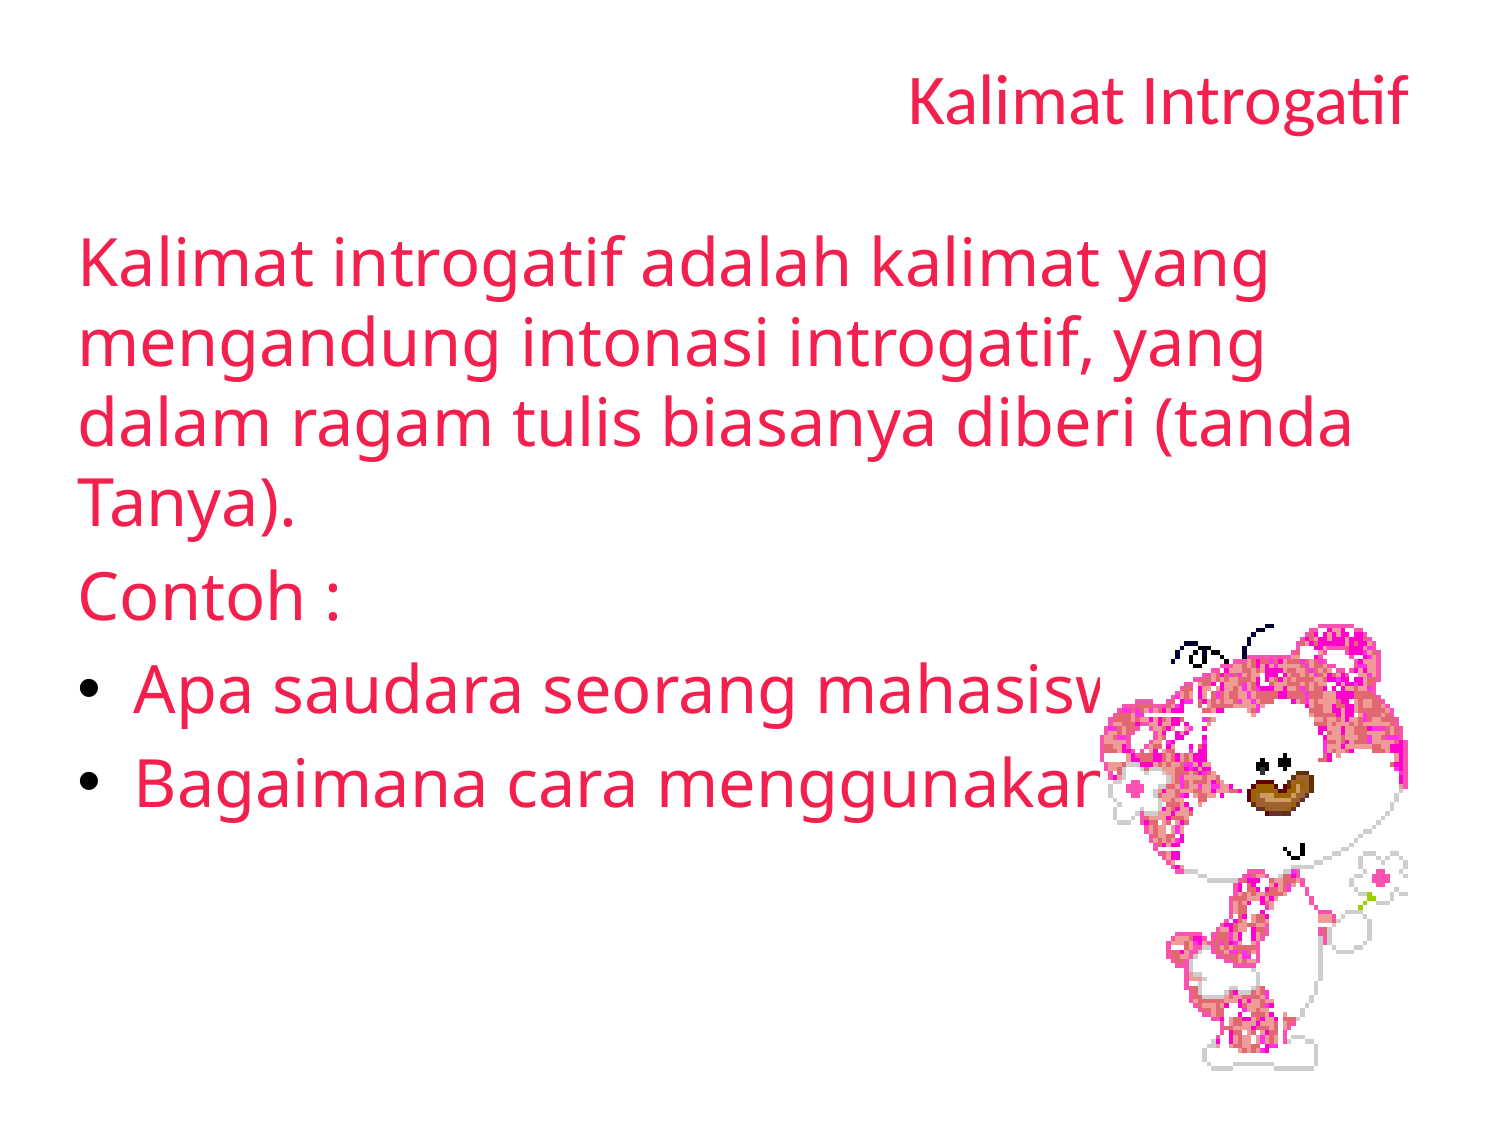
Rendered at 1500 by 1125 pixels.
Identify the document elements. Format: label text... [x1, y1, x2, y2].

picture [1100, 624, 1408, 1072]
title Kalimat Introgatif [75, 45, 1425, 233]
list Kalimat introgatif adalah kalimat yang mengandung intonasi introgatif, yang dalam ragam tulis biasanya diberi (tanda Tanya). Contoh : Apa saudara seorang mahasiswa? Bagaimana cara menggunakan alat ini? [62, 212, 1413, 955]
